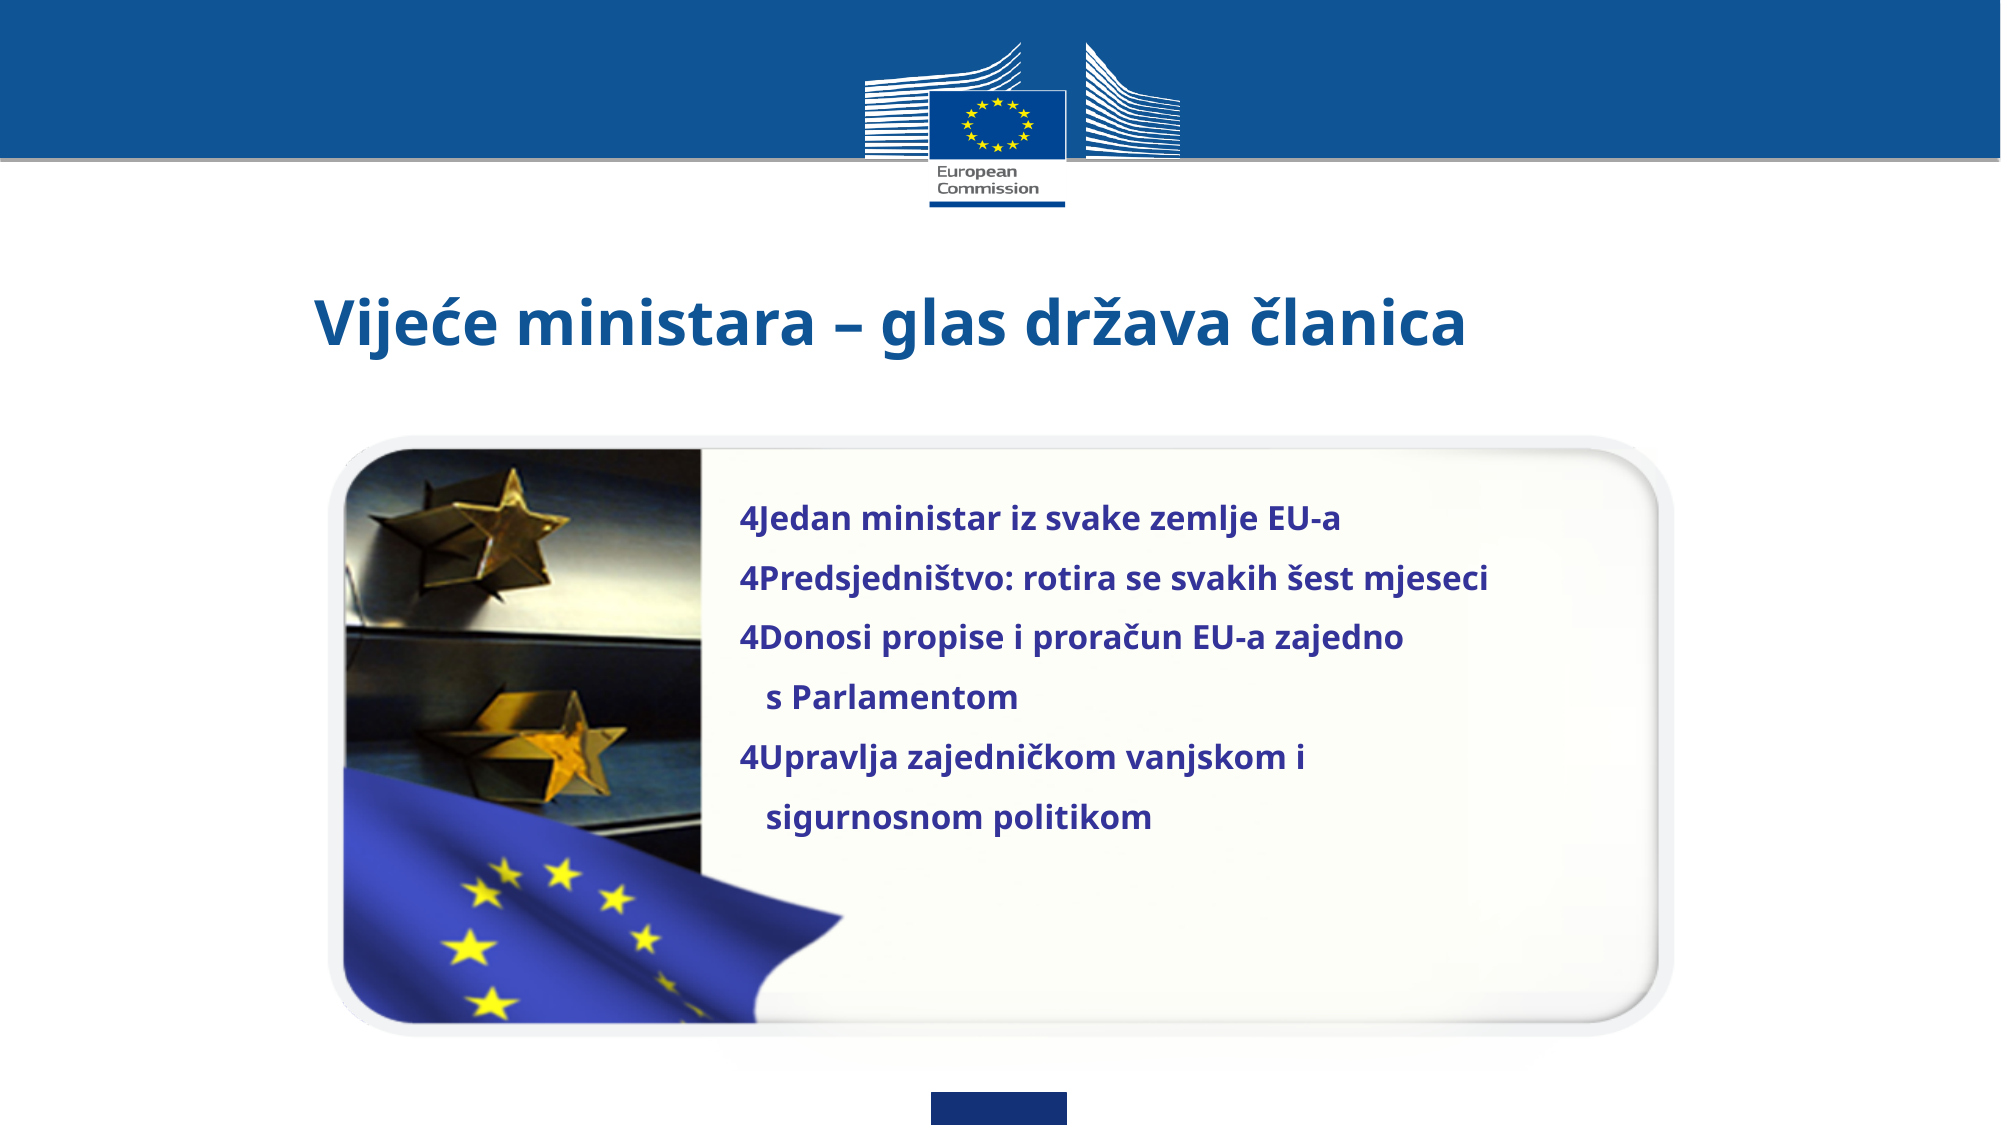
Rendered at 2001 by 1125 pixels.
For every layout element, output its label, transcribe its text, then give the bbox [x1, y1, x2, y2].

text_box 4Jedan ministar iz svake zemlje EU-a 4Predsjedništvo: rotira se svakih šest mjeseci 4Donosi propise i proračun EU-a zajedno s Parlamentom 4Upravlja zajedničkom vanjskom i sigurnosnom politikom [725, 296, 1732, 1017]
text_box Vijeće ministara – glas država članica [299, 243, 1650, 398]
picture [300, 407, 1709, 1071]
